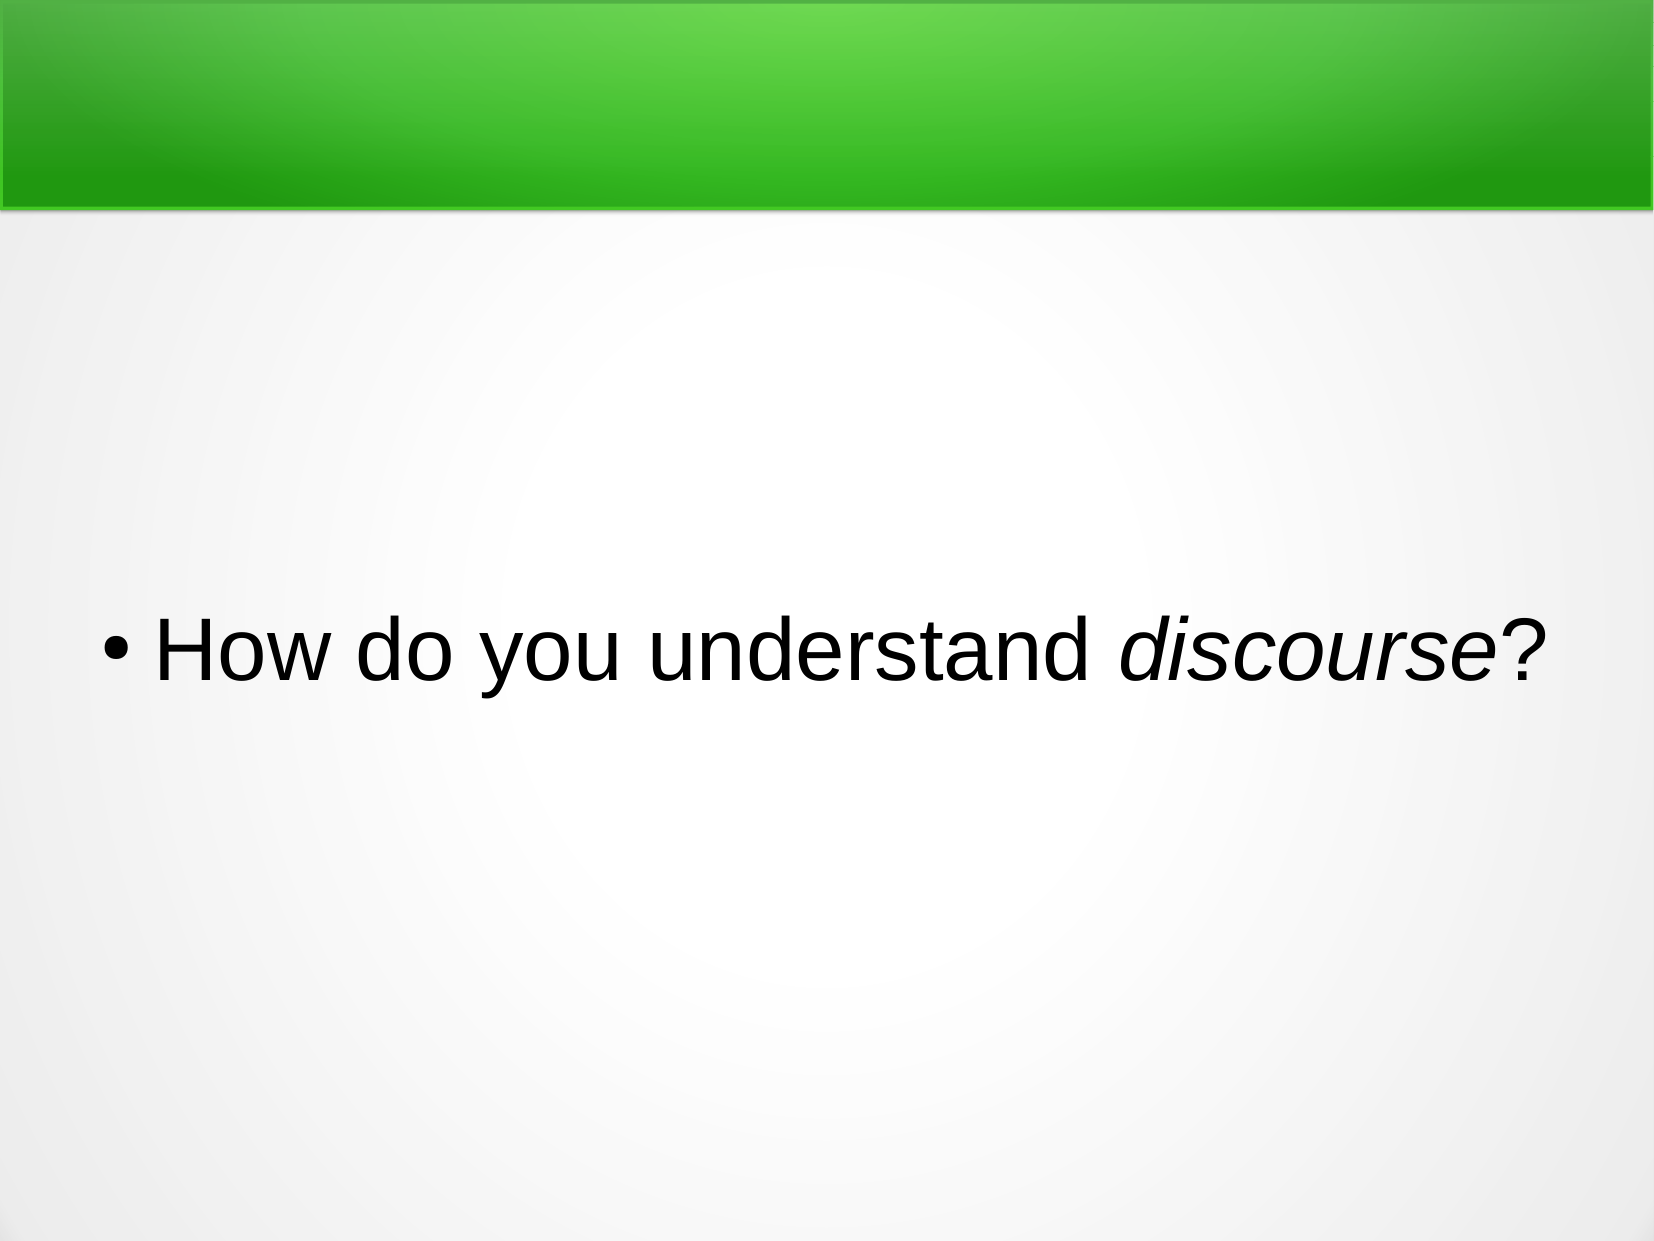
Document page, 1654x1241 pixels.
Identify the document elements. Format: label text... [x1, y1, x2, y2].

list How do you understand discourse? [82, 600, 1571, 1019]
